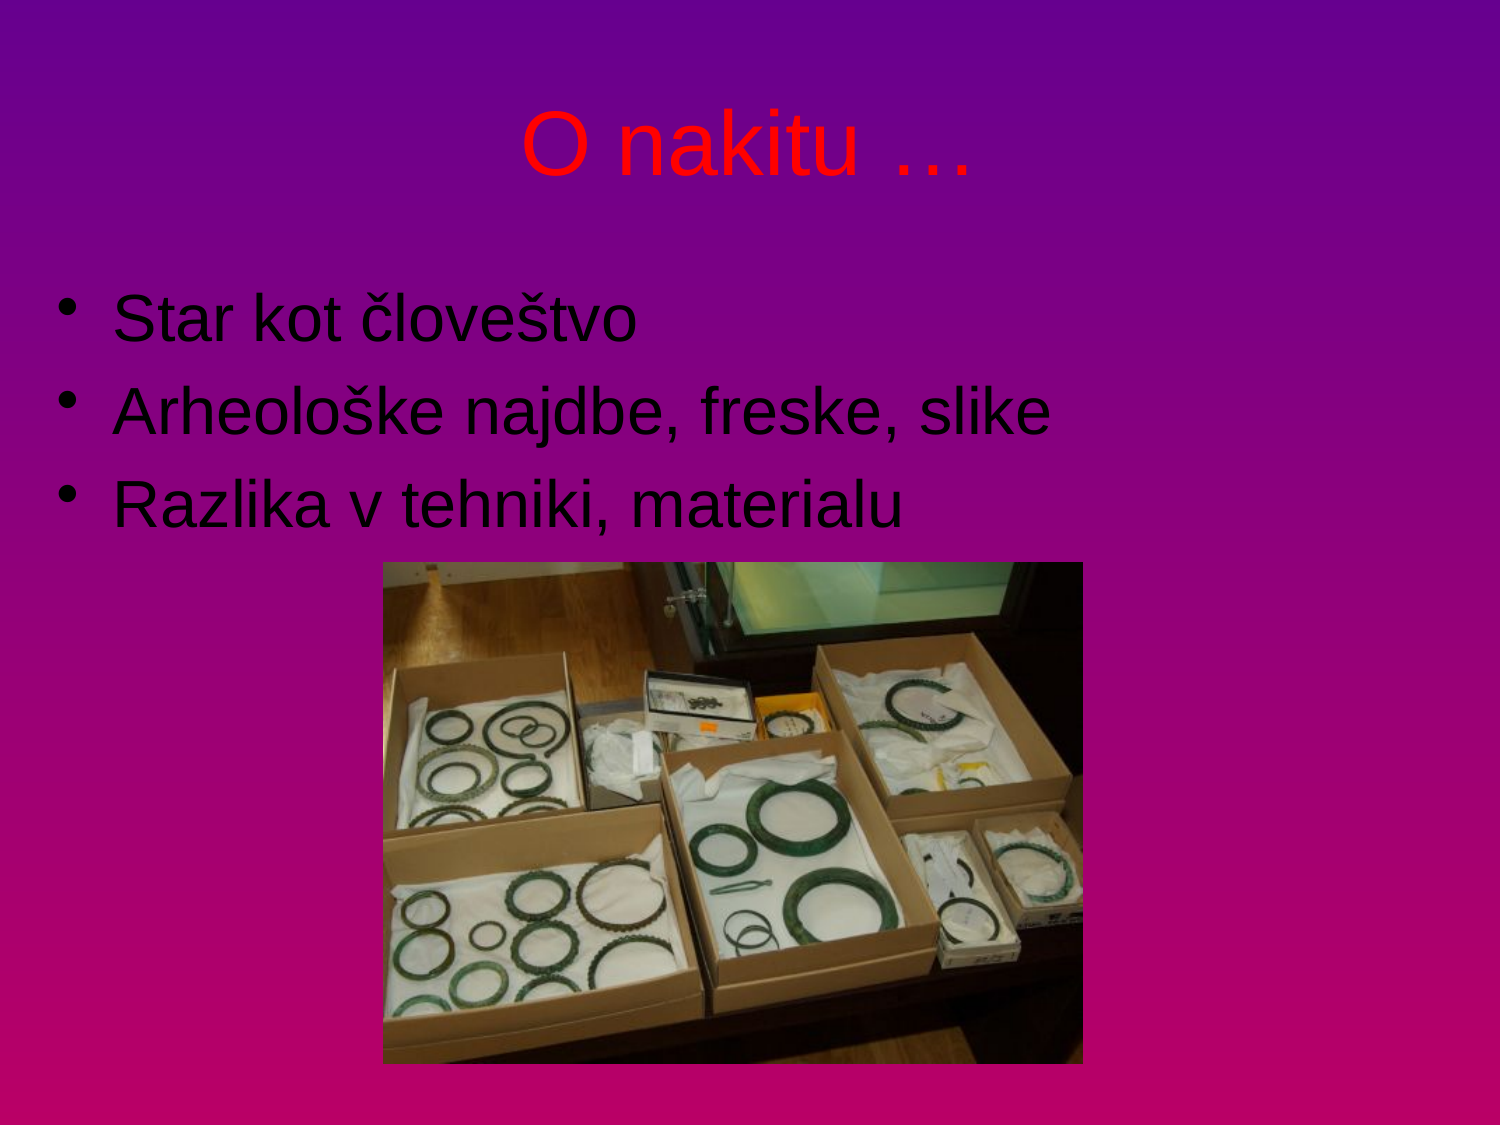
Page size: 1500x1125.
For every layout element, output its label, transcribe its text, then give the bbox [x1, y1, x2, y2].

picture [383, 562, 1083, 1064]
list Star kot človeštvo Arheološke najdbe, freske, slike Razlika v tehniki, materialu [41, 267, 1392, 1010]
title O nakitu … [75, 45, 1425, 233]
